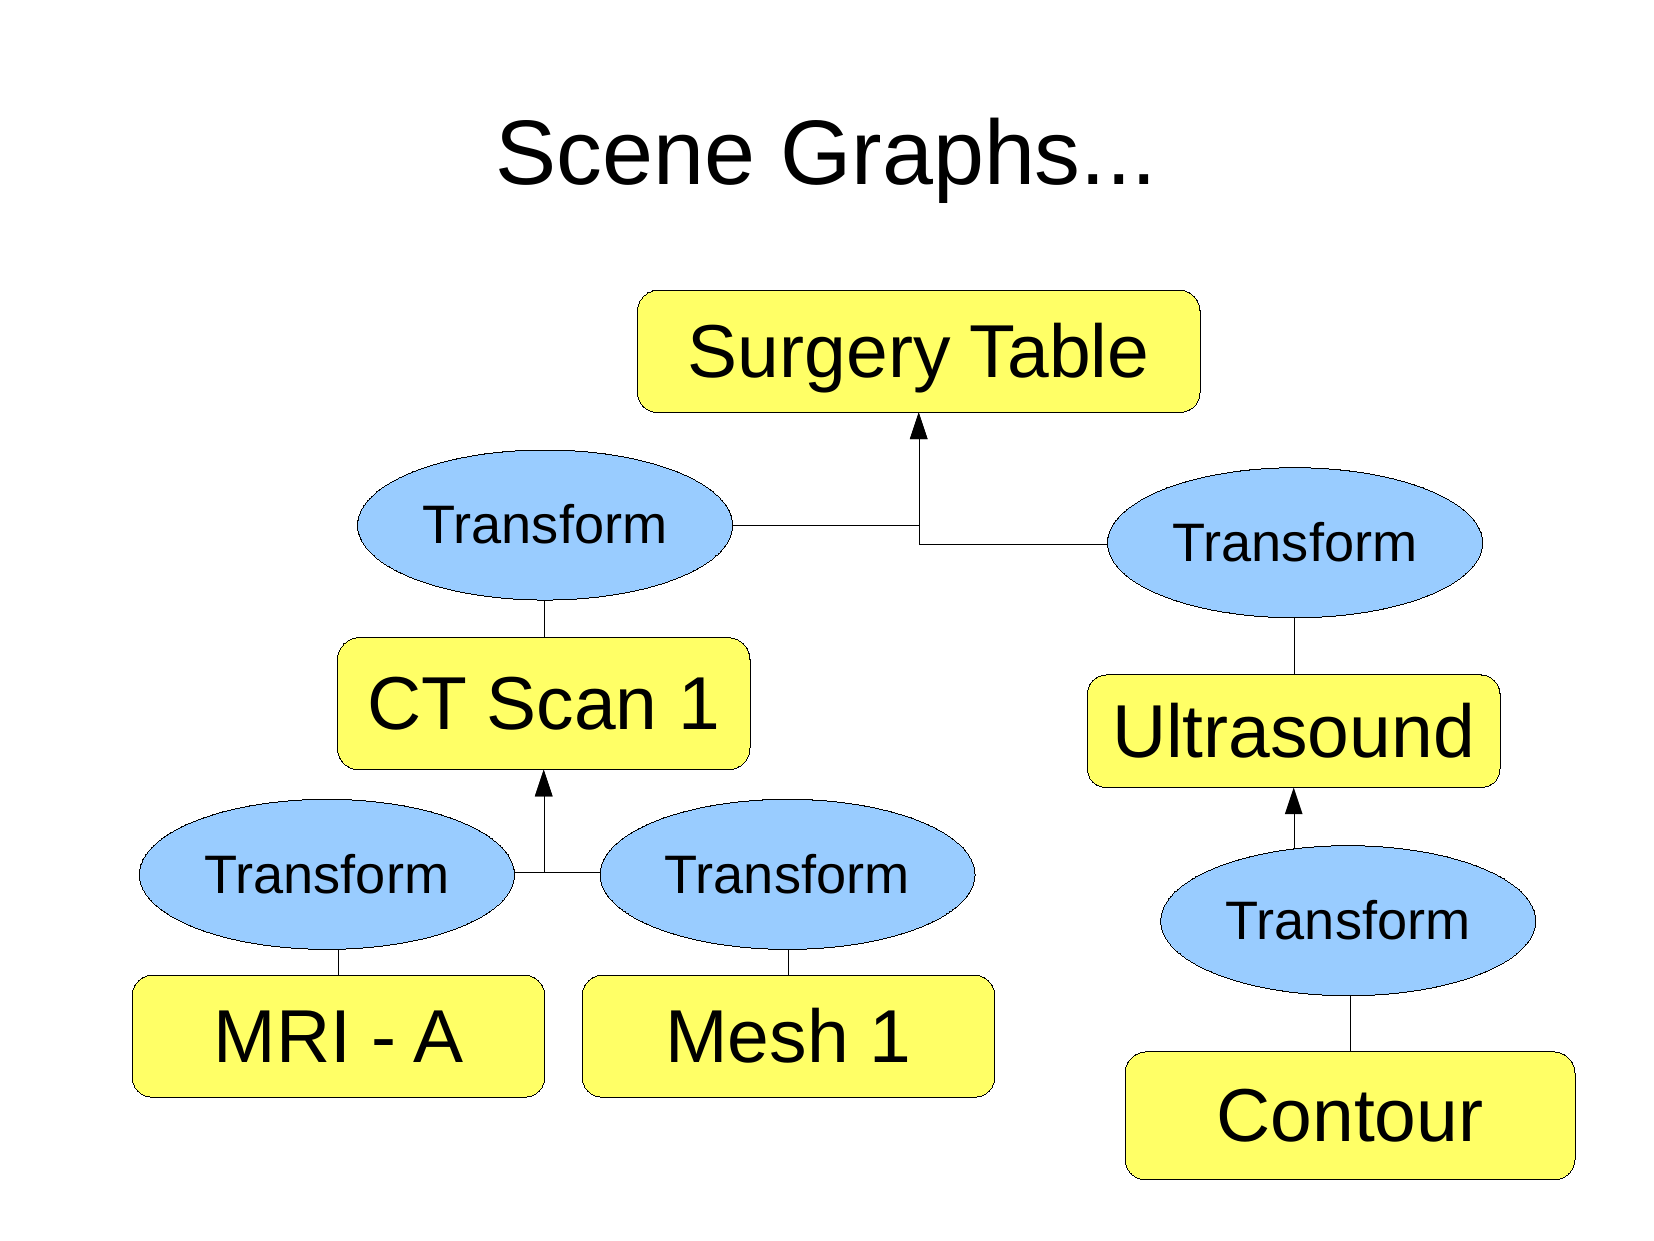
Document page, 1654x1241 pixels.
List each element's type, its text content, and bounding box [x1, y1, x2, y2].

text_box Contour [1125, 1051, 1576, 1180]
text_box Transform [357, 450, 733, 601]
text_box MRI - A [132, 975, 545, 1098]
text_box CT Scan 1 [337, 637, 751, 770]
text_box Transform [1107, 467, 1483, 618]
text_box Mesh 1 [582, 975, 995, 1098]
text_box Transform [139, 799, 515, 950]
text_box Transform [600, 799, 976, 950]
text_box Surgery Table [637, 290, 1201, 413]
text_box Transform [1160, 845, 1536, 996]
title Scene Graphs... [82, 49, 1571, 257]
text_box Ultrasound [1087, 674, 1501, 788]
